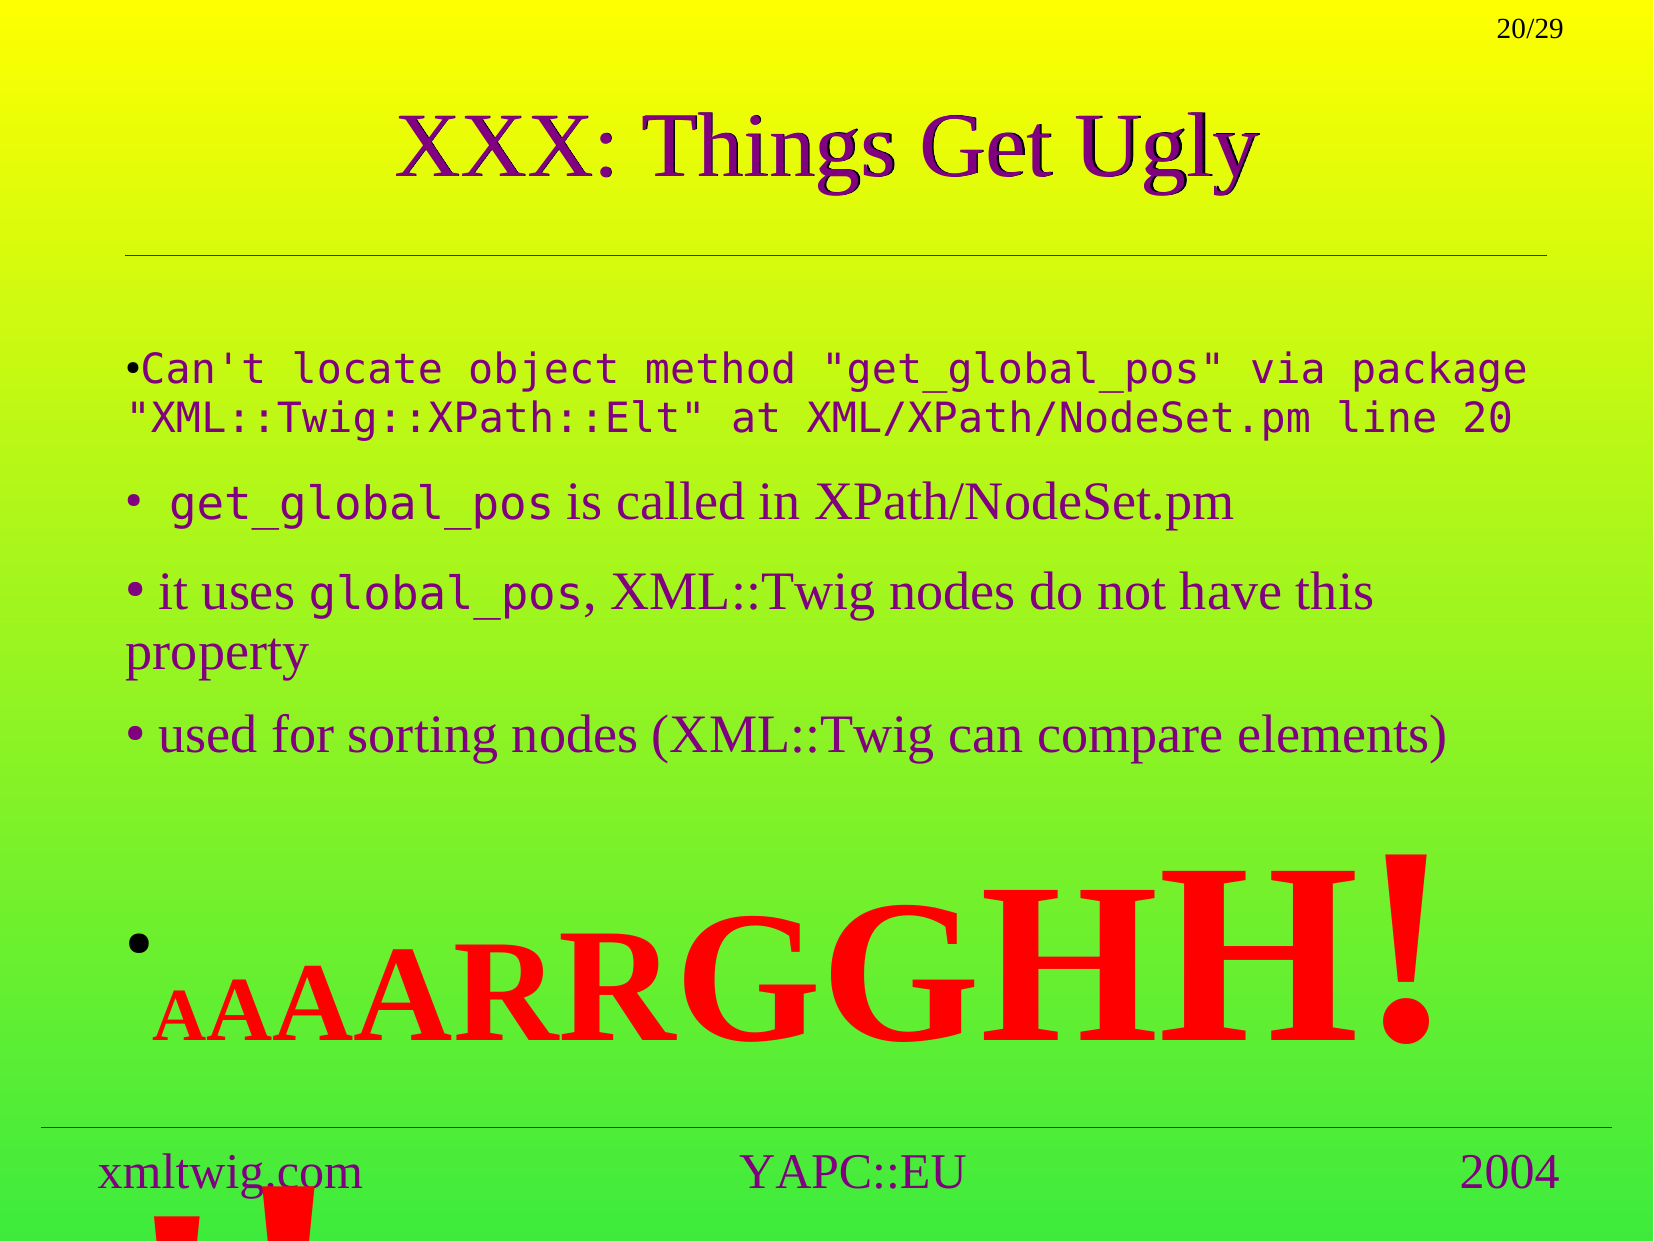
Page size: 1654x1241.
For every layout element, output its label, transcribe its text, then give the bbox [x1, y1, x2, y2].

title XXX: Things Get Ugly [121, 66, 1533, 225]
list Can't locate object method "get_global_pos" via package "XML::Twig::XPath::Elt" at XML/XPath/NodeSet.pm line 20 get_global_pos is called in XPath/NodeSet.pm it uses global_pos, XML::Twig nodes do not have this property used for sorting nodes (XML::Twig can compare elements) AAAARRGGHH!!! [121, 344, 1533, 1241]
